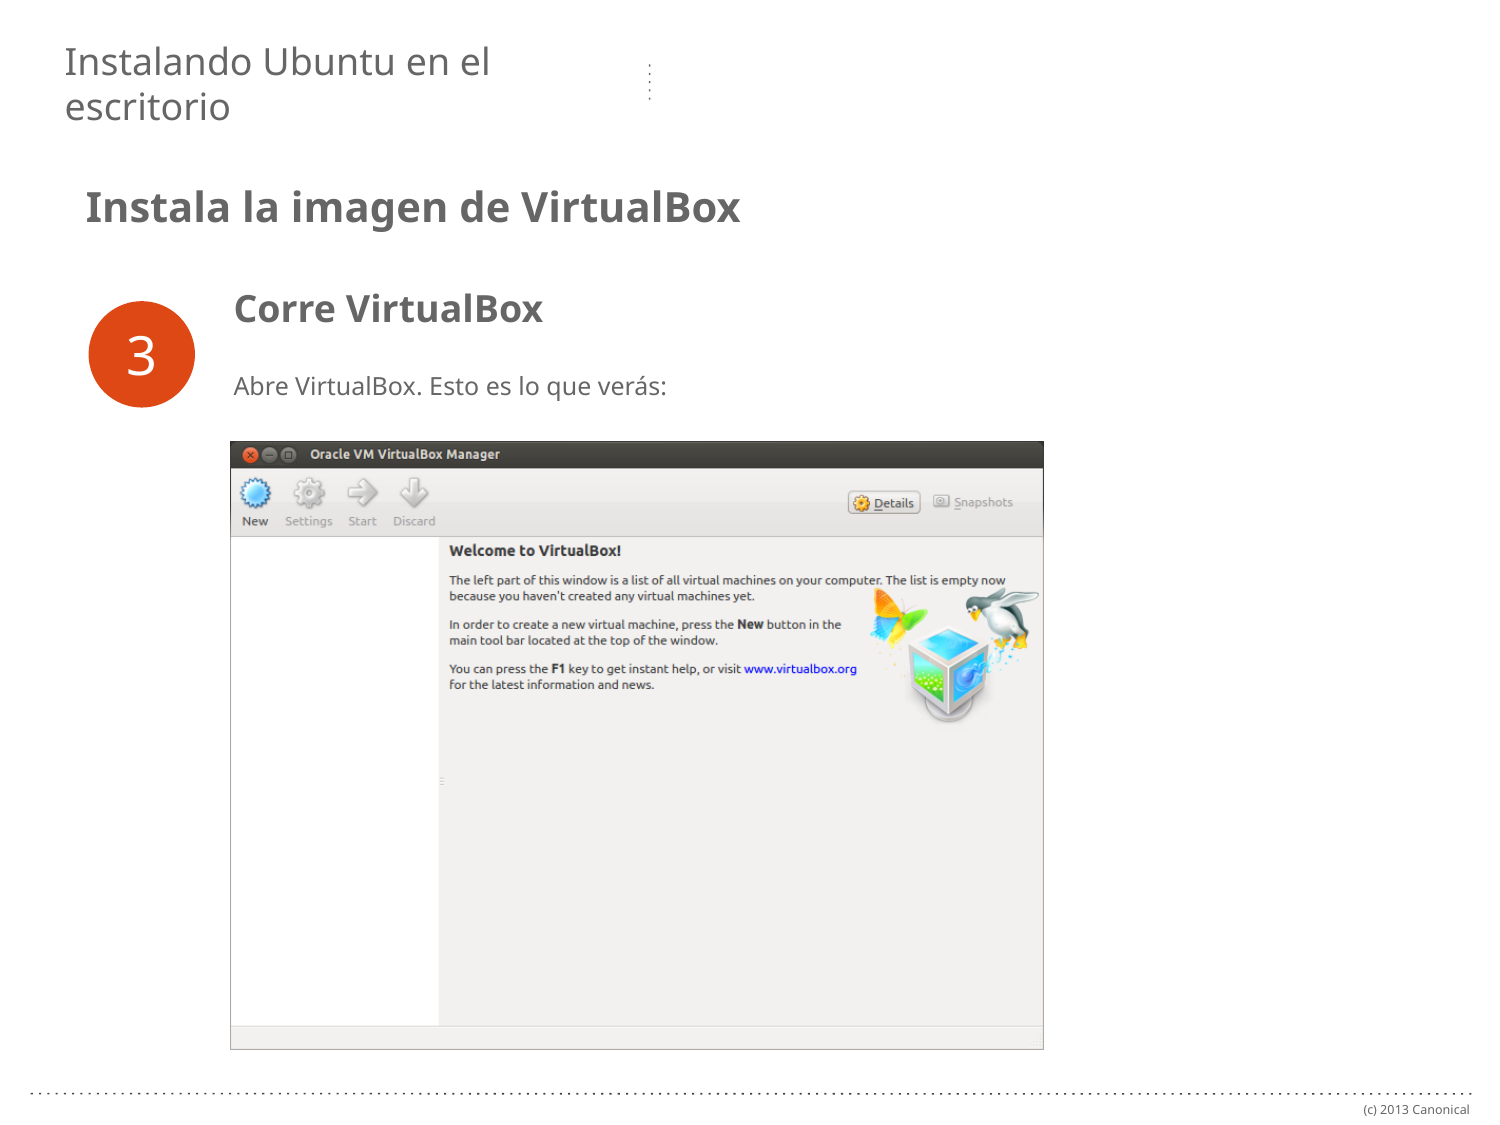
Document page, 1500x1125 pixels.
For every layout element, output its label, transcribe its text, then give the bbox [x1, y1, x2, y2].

list Instala la imagen de VirtualBox Corre VirtualBox Abre VirtualBox. Esto es lo que verás: [70, 165, 1421, 969]
title Instalando Ubuntu en el escritorio [49, 53, 659, 114]
text_box 3 [88, 301, 195, 408]
text_box (c) 2013 Canonical [19, 1099, 1485, 1119]
picture [230, 441, 1044, 1050]
